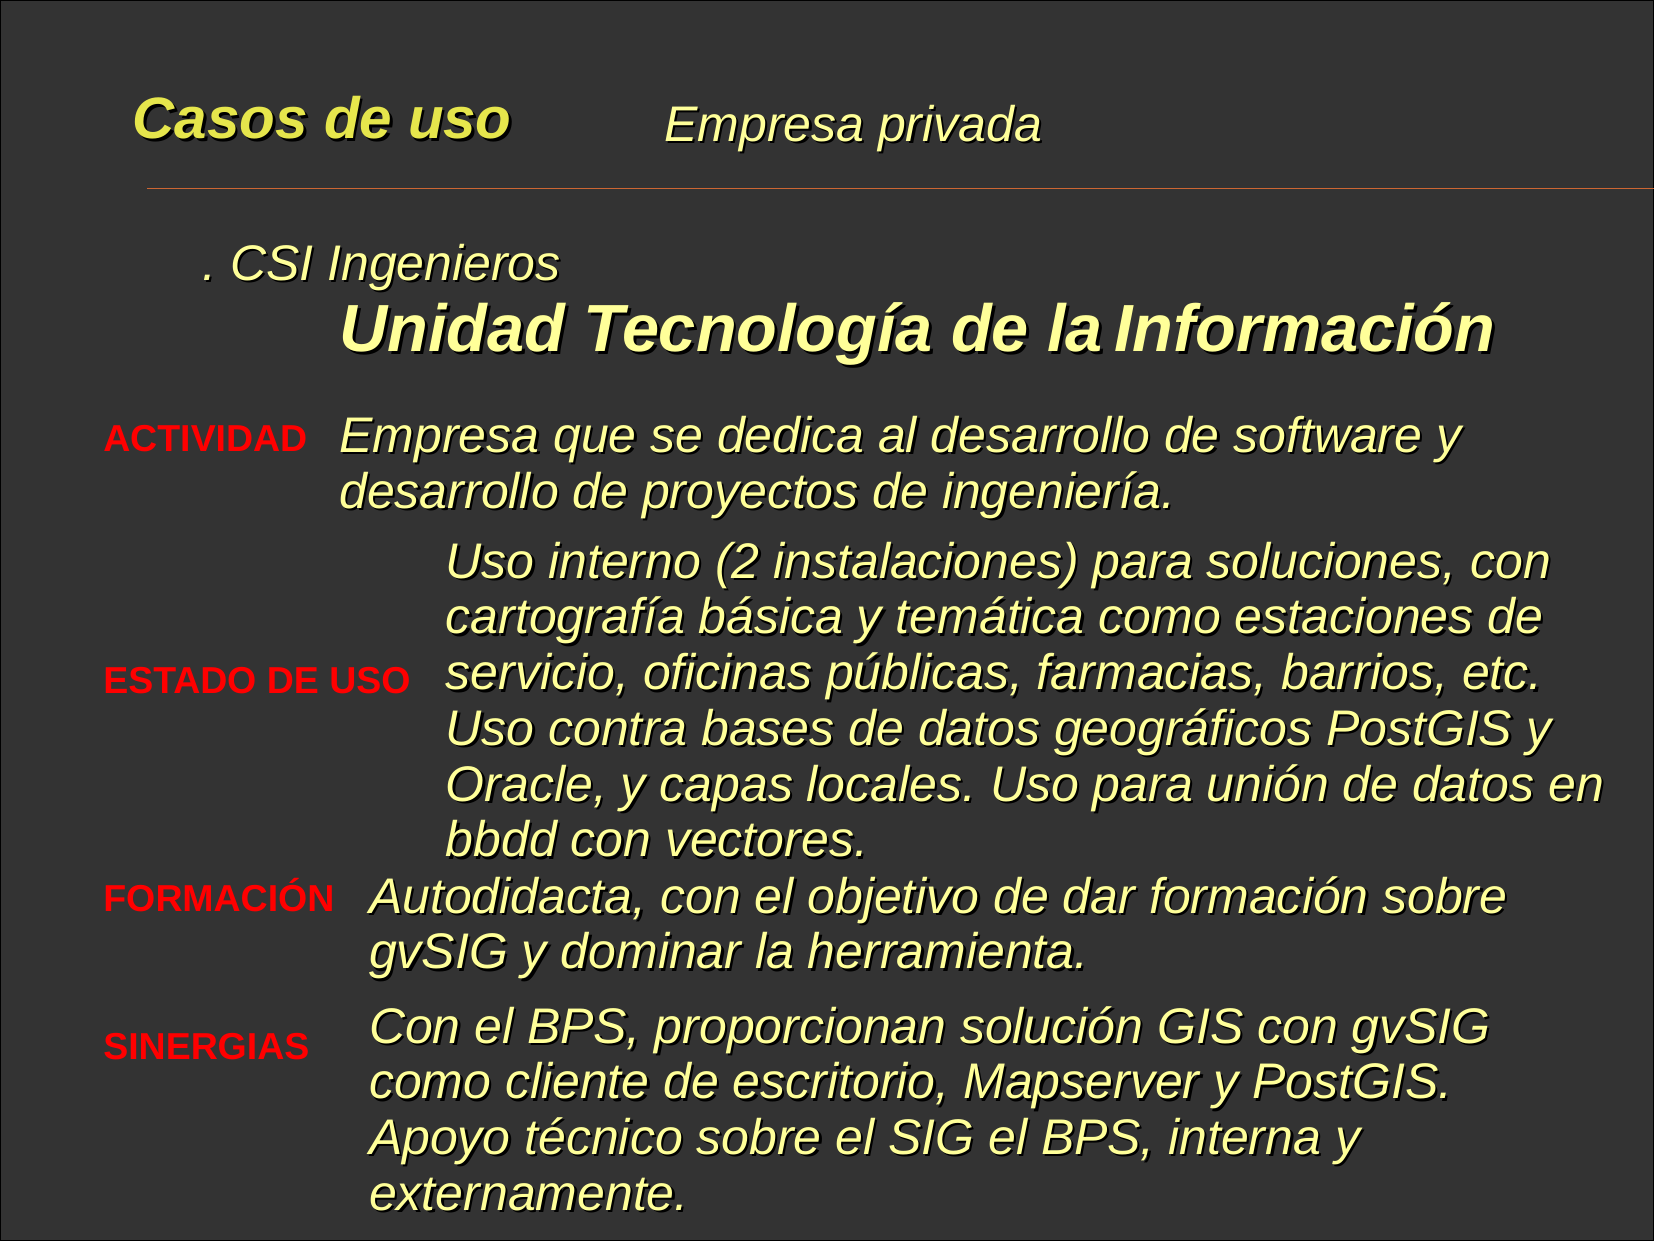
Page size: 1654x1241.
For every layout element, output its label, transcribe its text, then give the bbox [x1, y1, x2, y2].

text_box SINERGIAS [88, 1017, 354, 1075]
text_box Empresa que se dedica al desarrollo de software y desarrollo de proyectos de ingeniería. [324, 399, 1654, 527]
text_box Empresa privada [649, 88, 1418, 160]
text_box ACTIVIDAD [88, 409, 324, 467]
text_box FORMACIÓN [88, 870, 354, 928]
text_box ESTADO DE USO [88, 651, 431, 709]
text_box [0, 0, 1654, 1241]
text_box Casos de uso [118, 78, 1536, 169]
text_box Con el BPS, proporcionan solución GIS con gvSIG como cliente de escritorio, Mapserver y PostGIS. Apoyo técnico sobre el SIG el BPS, interna y externamente. [354, 990, 1595, 1229]
text_box Uso interno (2 instalaciones) para soluciones, con cartografía básica y temática como estaciones de servicio, oficinas públicas, farmacias, barrios, etc. Uso contra bases de datos geográficos PostGIS y Oracle, y capas locales. Uso para unión de datos en bbdd con vectores. [431, 525, 1654, 875]
text_box . CSI Ingenieros Unidad Tecnología de la Información [177, 228, 1565, 374]
text_box Autodidacta, con el objetivo de dar formación sobre gvSIG y dominar la herramienta. [354, 860, 1595, 987]
